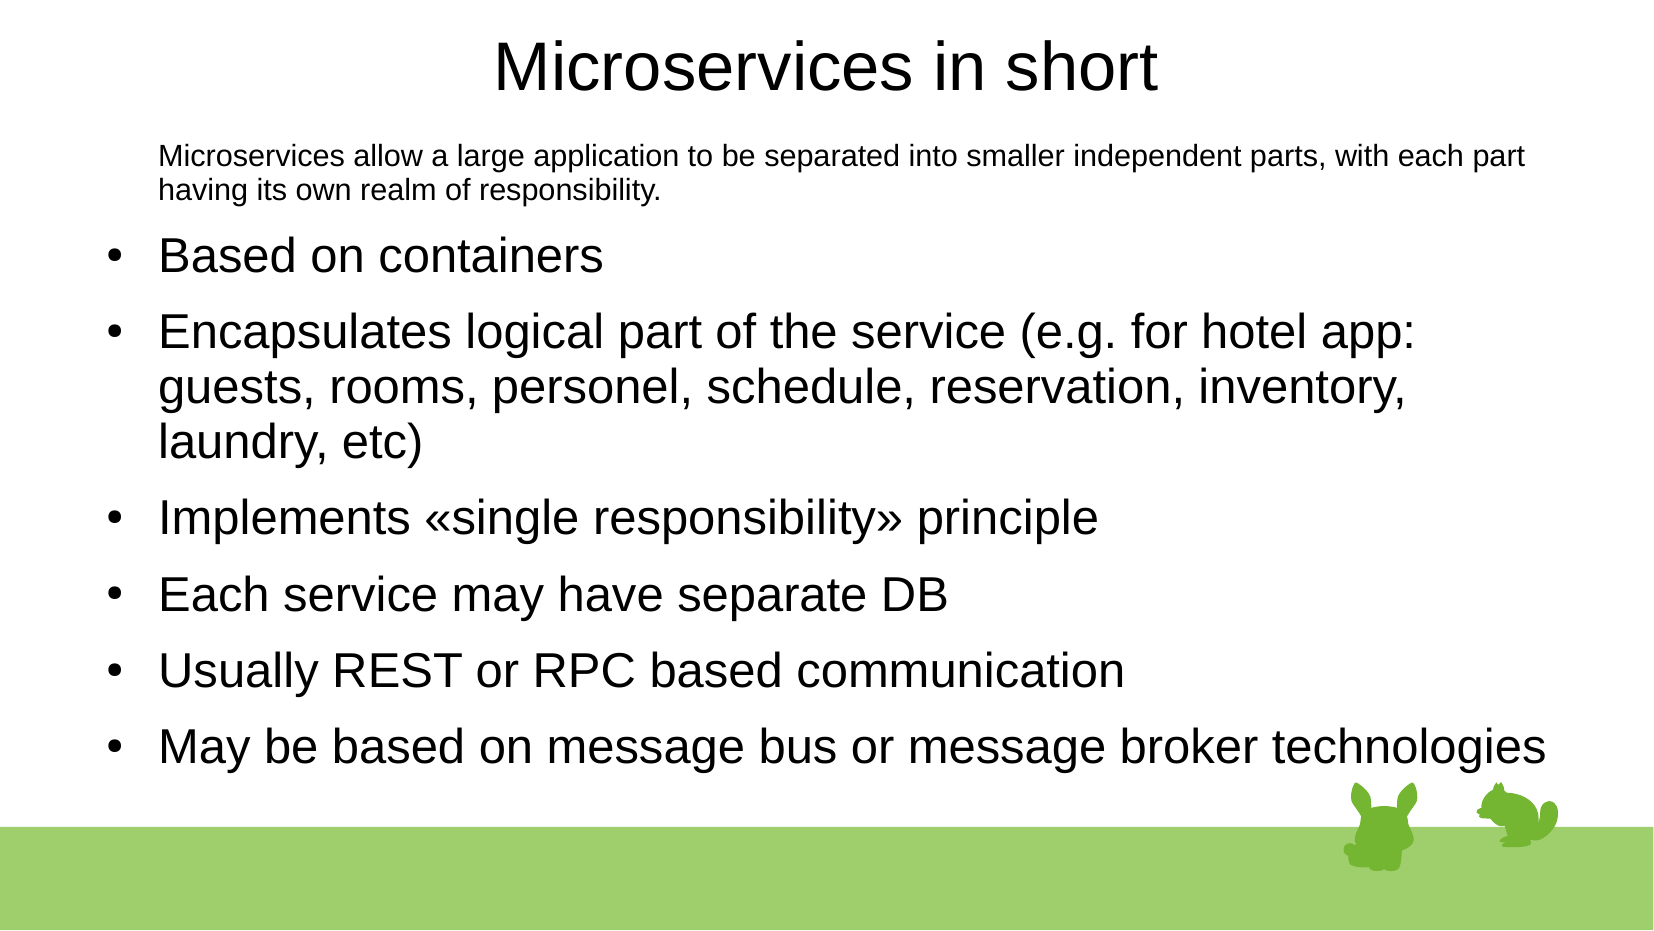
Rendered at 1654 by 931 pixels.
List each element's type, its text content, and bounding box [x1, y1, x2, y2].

list Microservices allow a large application to be separated into smaller independent parts, with each part having its own realm of responsibility. Based on containers Encapsulates logical part of the service (e.g. for hotel app: guests, rooms, personel, schedule, reservation, inventory, laundry, etc) Implements «single responsibility» principle Each service may have separate DB Usually REST or RPC based communication May be based on message bus or message broker technologies [88, 138, 1577, 827]
title Microservices in short [82, 0, 1571, 148]
